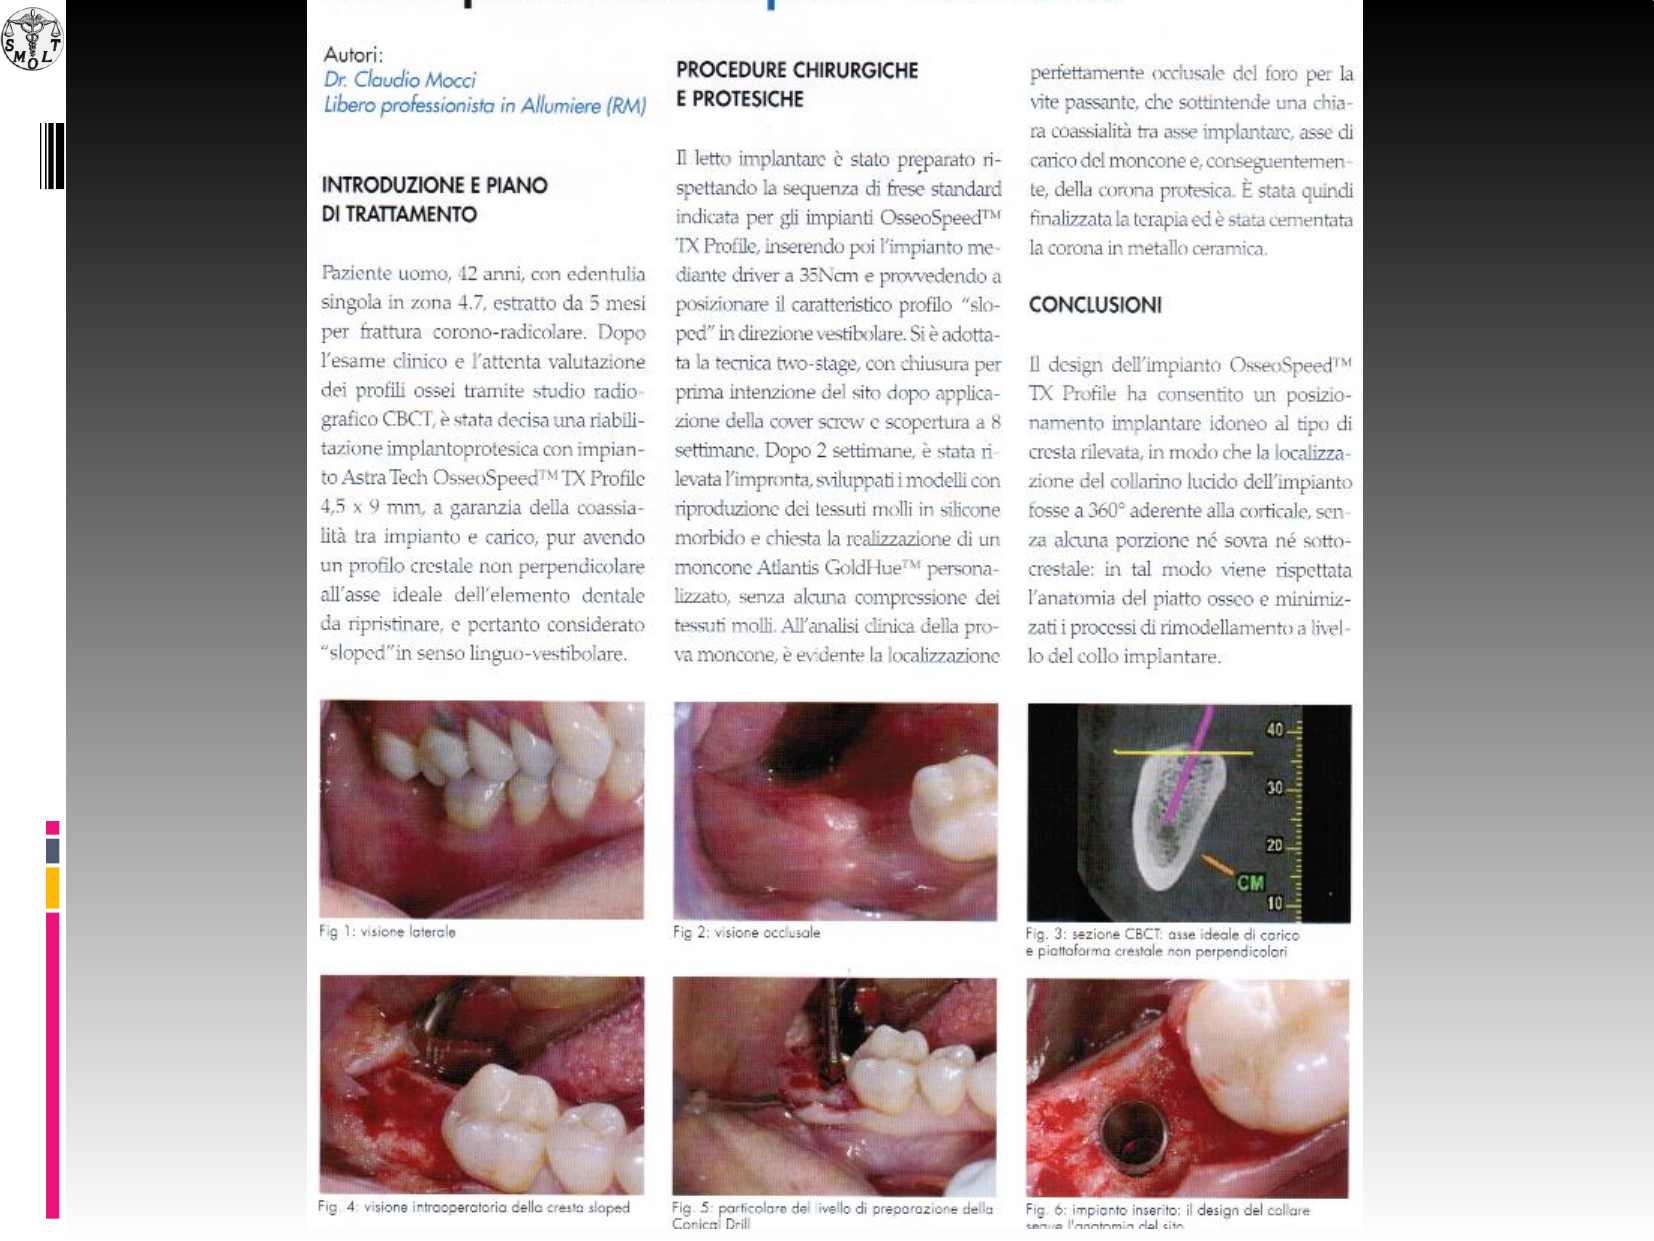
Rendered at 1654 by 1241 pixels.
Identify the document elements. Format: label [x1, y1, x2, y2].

picture [307, 0, 1363, 1229]
picture [0, 7, 64, 71]
